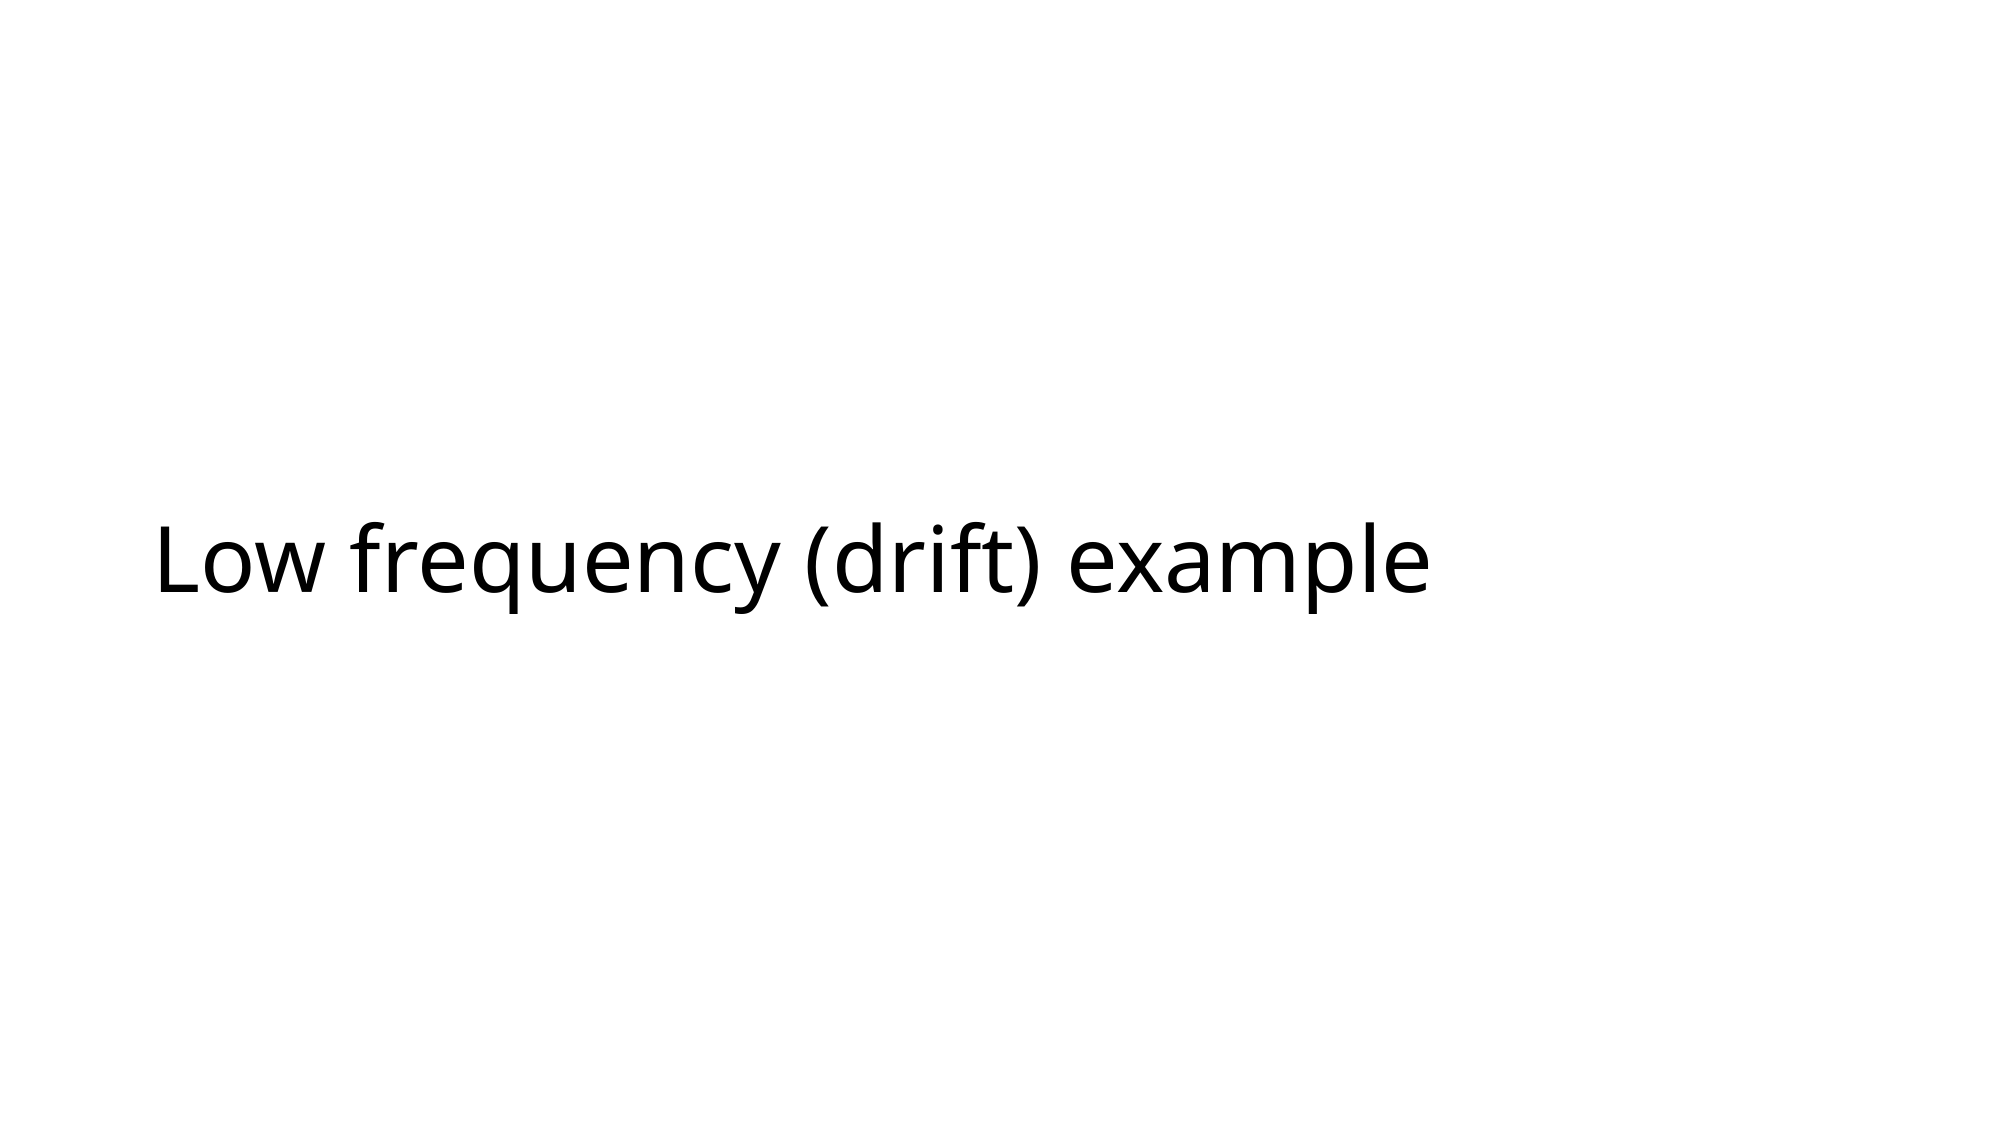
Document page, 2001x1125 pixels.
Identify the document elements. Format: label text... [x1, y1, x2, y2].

title Low frequency (drift) example [137, 453, 1863, 672]
